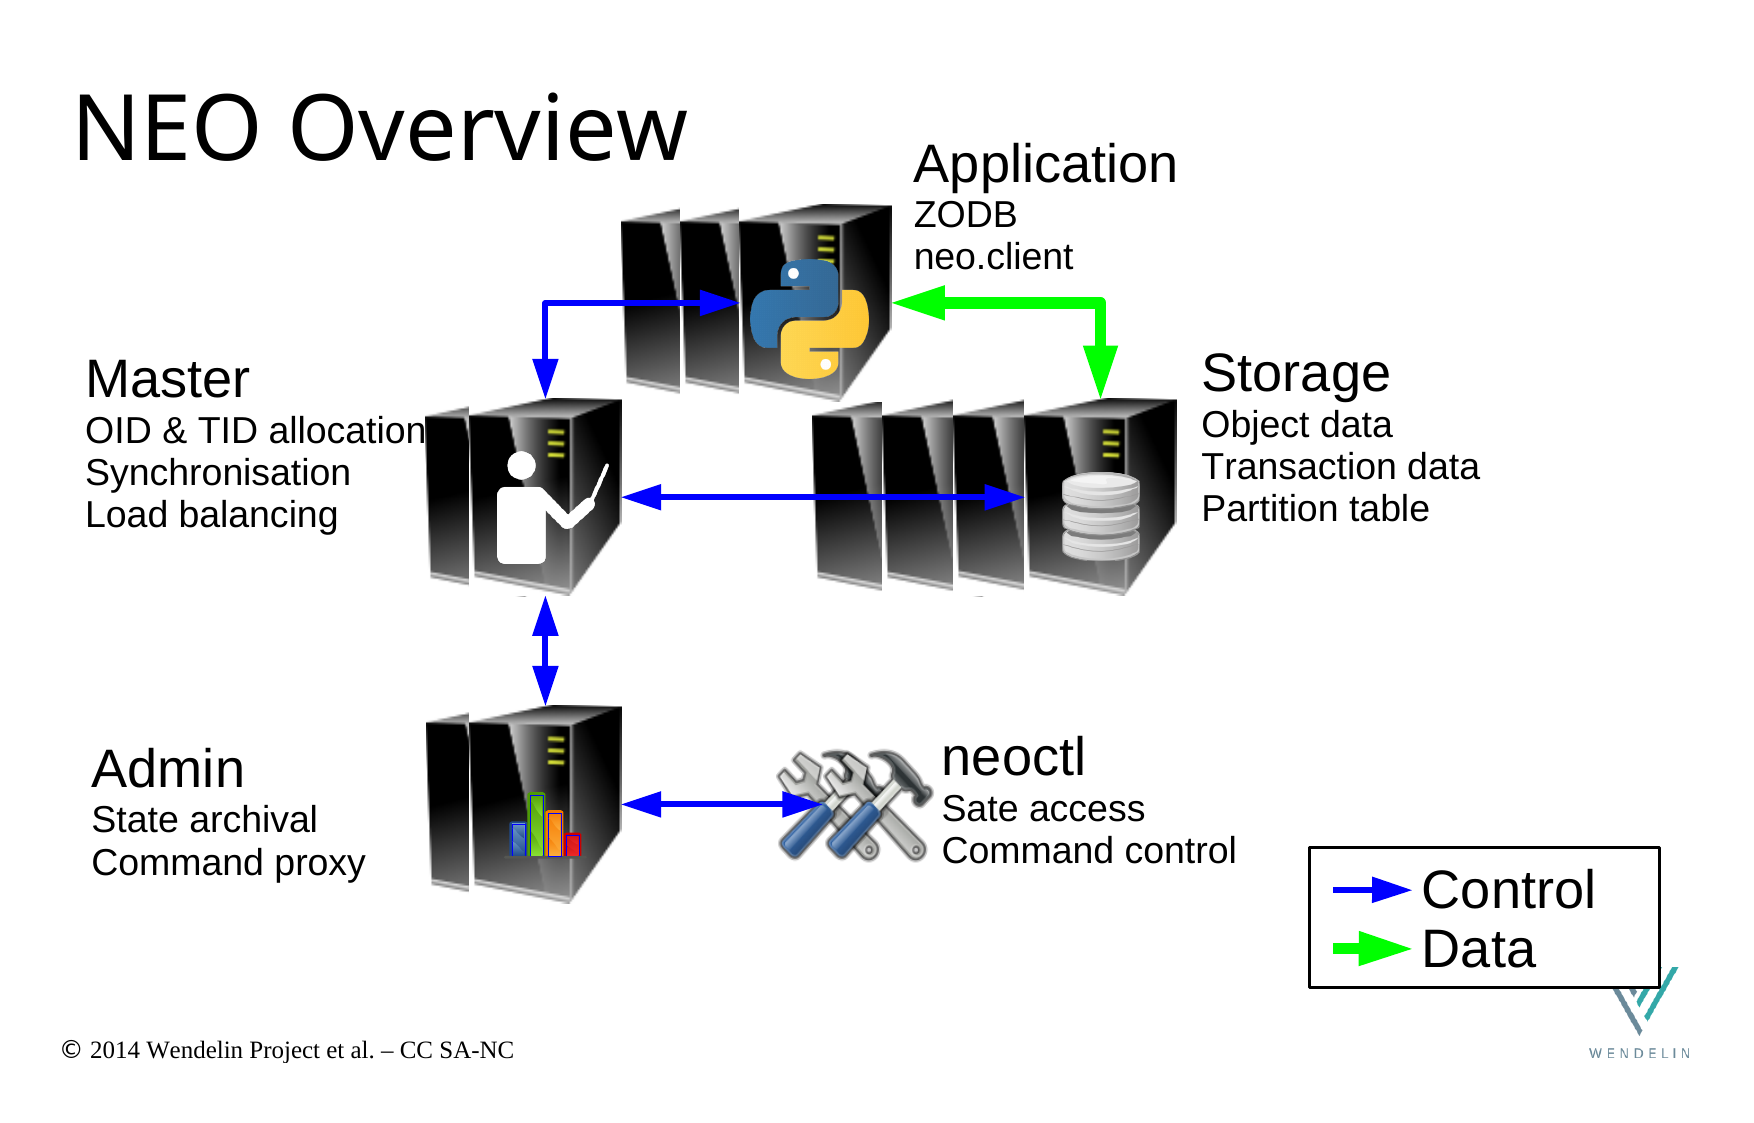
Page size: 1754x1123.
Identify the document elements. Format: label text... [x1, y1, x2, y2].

picture [425, 204, 1177, 597]
text_box Application ZODB neo.client [913, 132, 1180, 278]
text_box Master OID & TID allocation Synchronisation Load balancing [85, 348, 427, 536]
picture [775, 744, 935, 865]
text_box neoctl Sate access Command control [941, 726, 1238, 872]
title NEO Overview [71, 63, 1707, 187]
text_box [1309, 847, 1660, 988]
text_box Admin State archival Command proxy [91, 738, 512, 883]
picture [426, 705, 622, 904]
text_box Control [1421, 859, 1630, 921]
picture [1589, 967, 1689, 1058]
text_box Data [1421, 918, 1642, 980]
text_box Storage Object data Transaction data Partition table [1201, 342, 1479, 530]
